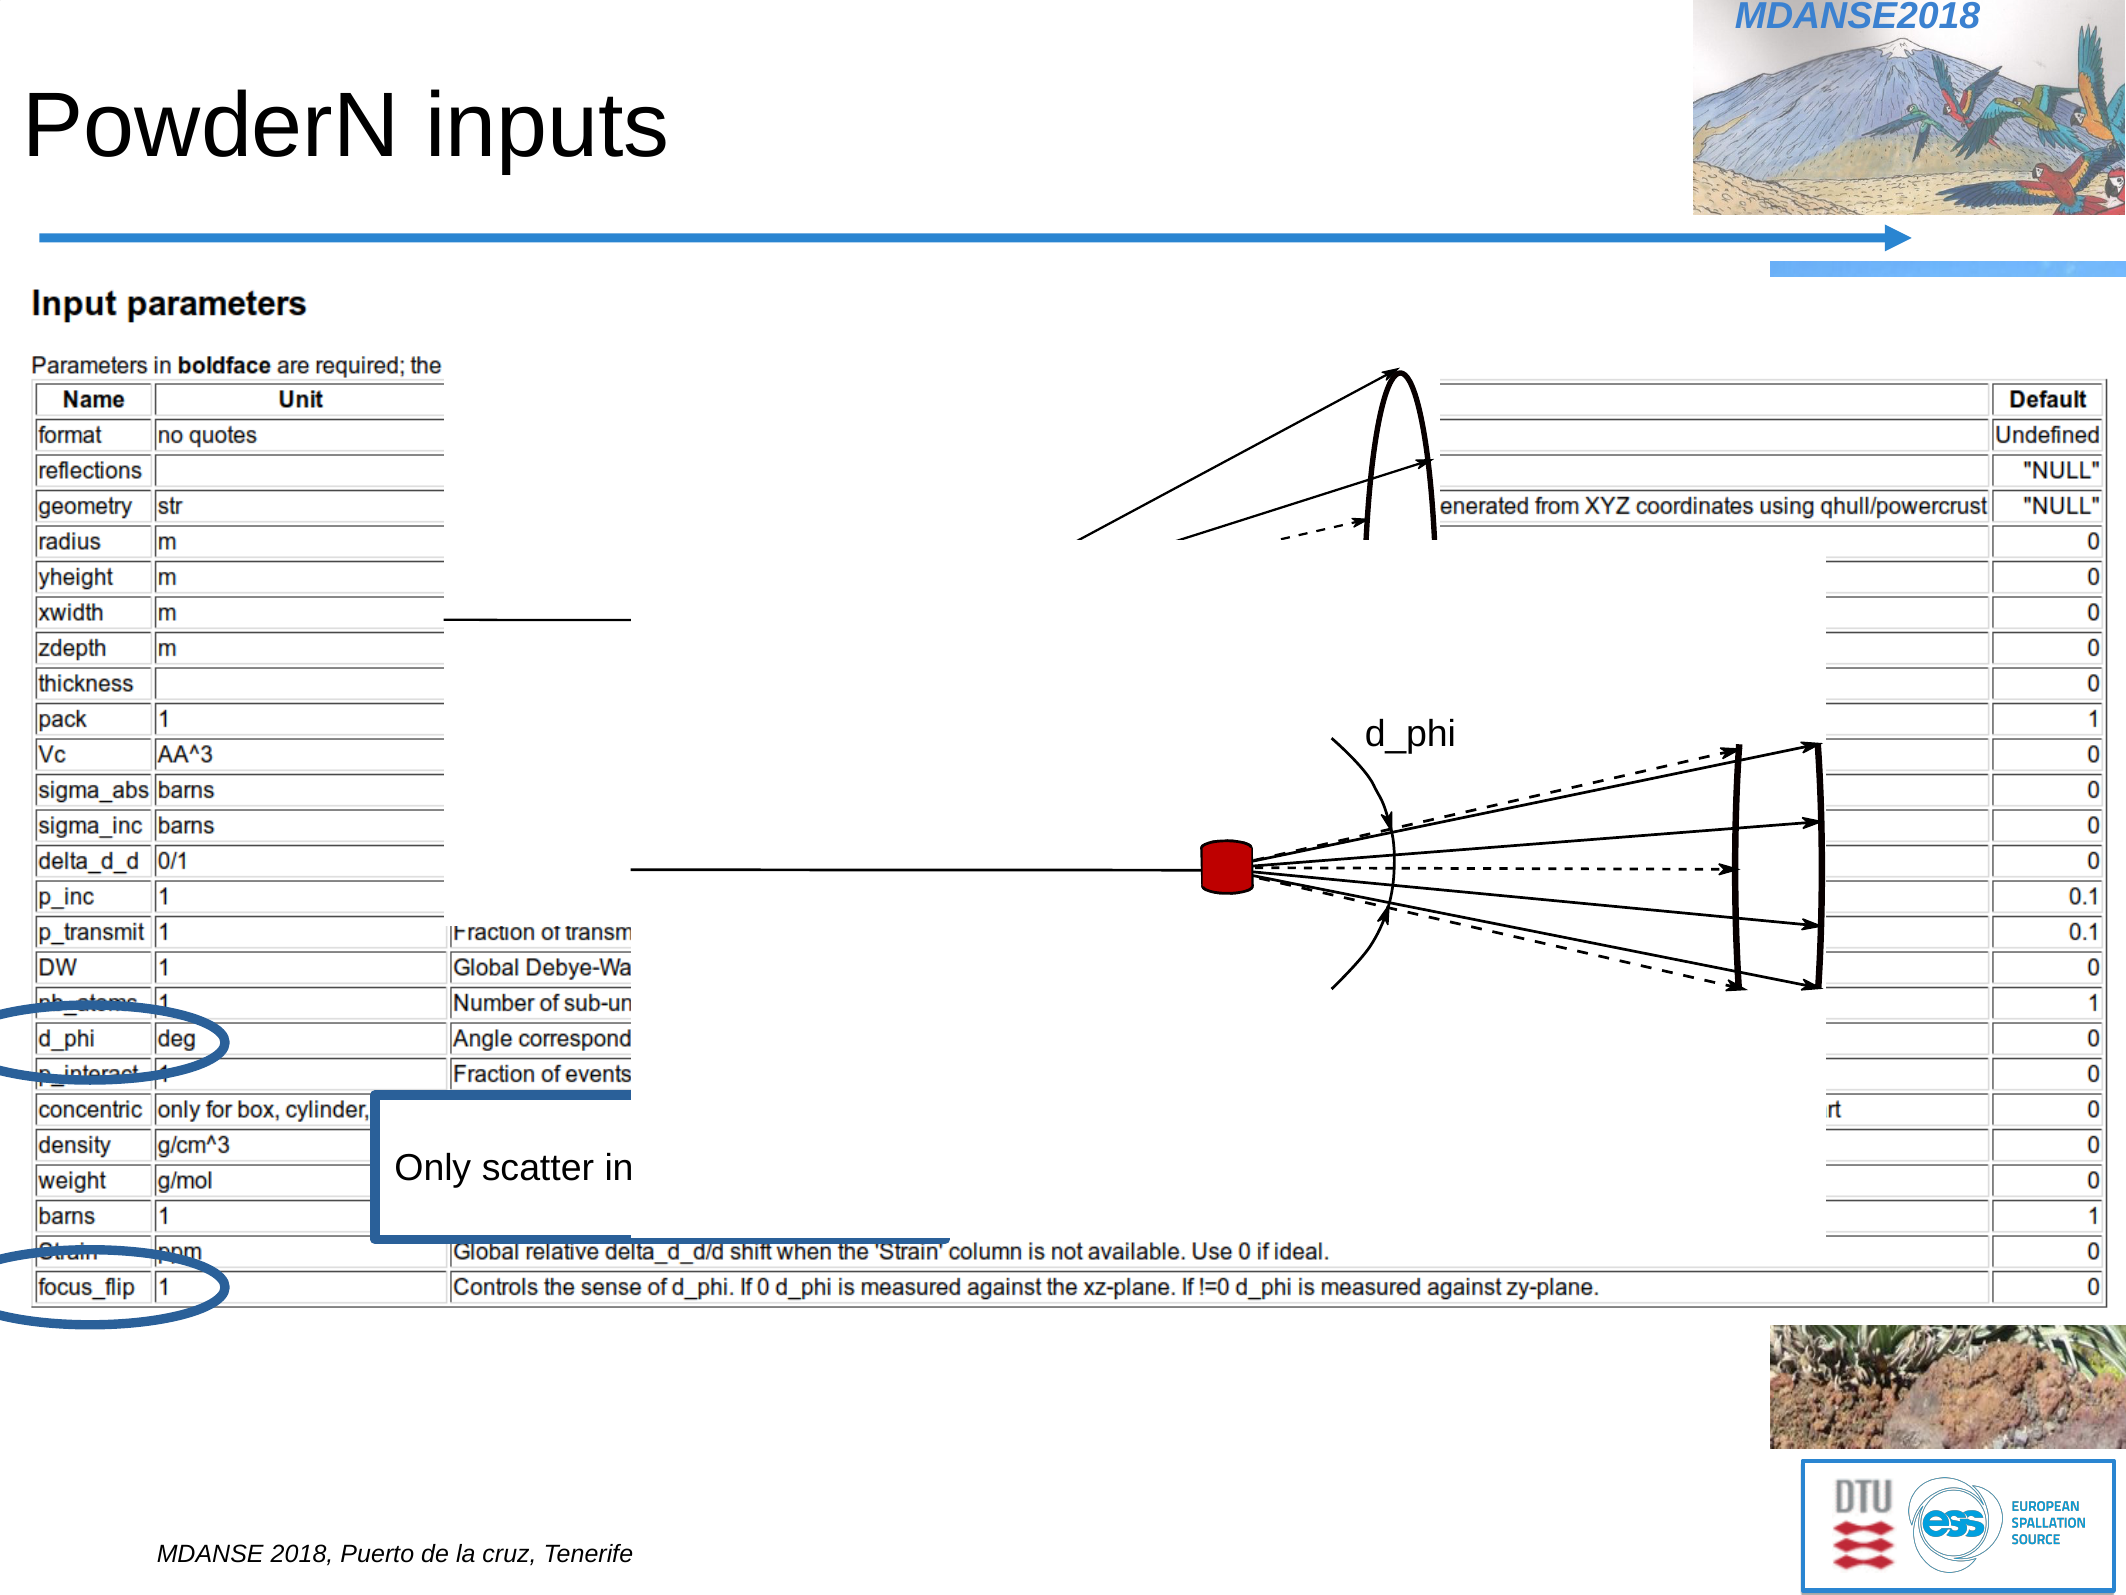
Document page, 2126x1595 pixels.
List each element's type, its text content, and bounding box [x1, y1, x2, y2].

picture [6, 261, 2126, 1449]
picture [1908, 1477, 2085, 1573]
text_box d_phi [1350, 705, 1666, 762]
picture [1832, 1477, 1897, 1573]
picture [6, 1255, 220, 1320]
picture [6, 1010, 220, 1075]
picture [1693, 0, 2125, 215]
title PowderN inputs [22, 40, 1938, 209]
text_box Only scatter into a part of 4\pi [375, 1095, 946, 1240]
